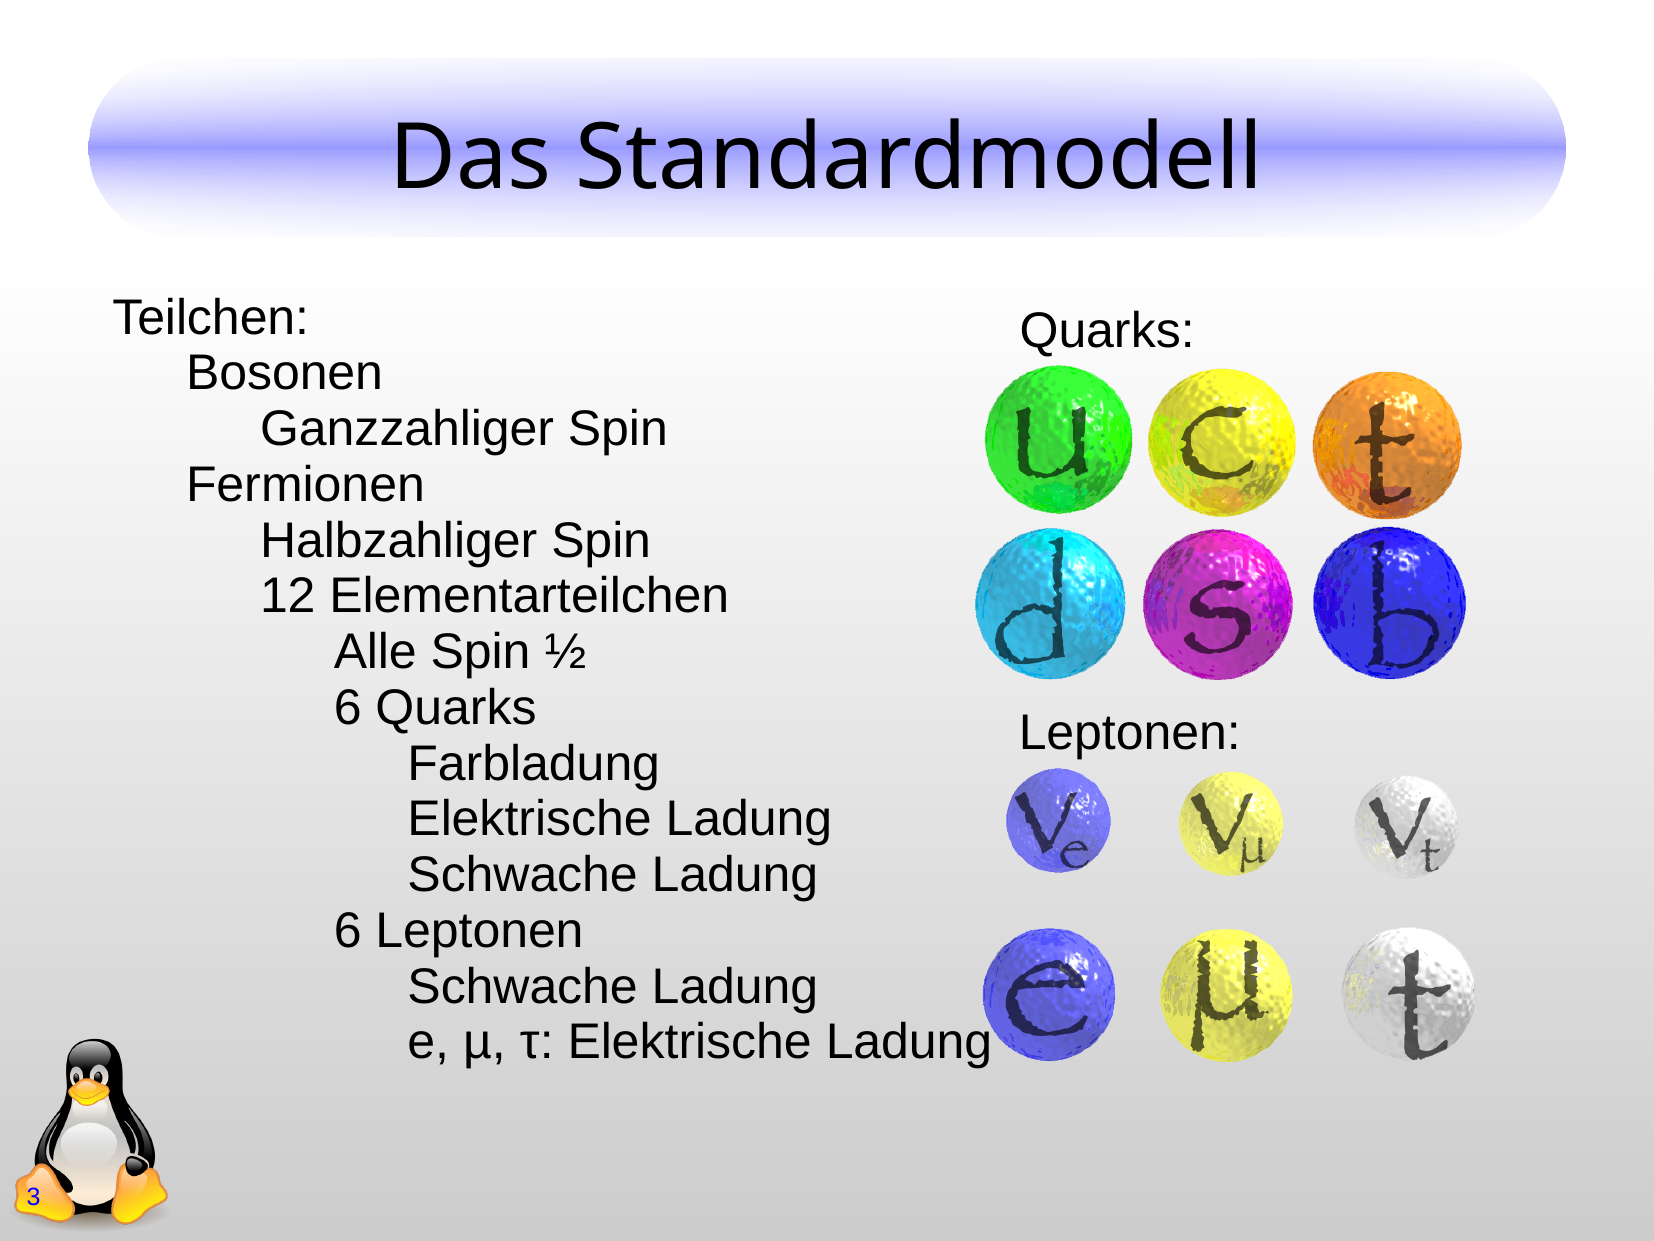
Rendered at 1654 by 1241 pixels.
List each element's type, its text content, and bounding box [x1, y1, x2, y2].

picture [2, 1030, 178, 1241]
title Das Standardmodell [82, 56, 1571, 250]
subtitle Teilchen: Bosonen Ganzzahliger Spin Fermionen Halbzahliger Spin 12 Elementarteilchen Alle Spin ½ 6 Quarks Farbladung Elektrische Ladung Schwache Ladung 6 Leptonen Schwache Ladung e, µ, τ: Elektrische Ladung [112, 288, 1004, 1093]
picture [982, 767, 1477, 1063]
text_box Quarks: [1004, 295, 1210, 366]
picture [974, 364, 1467, 680]
text_box Leptonen: [1003, 697, 1256, 768]
